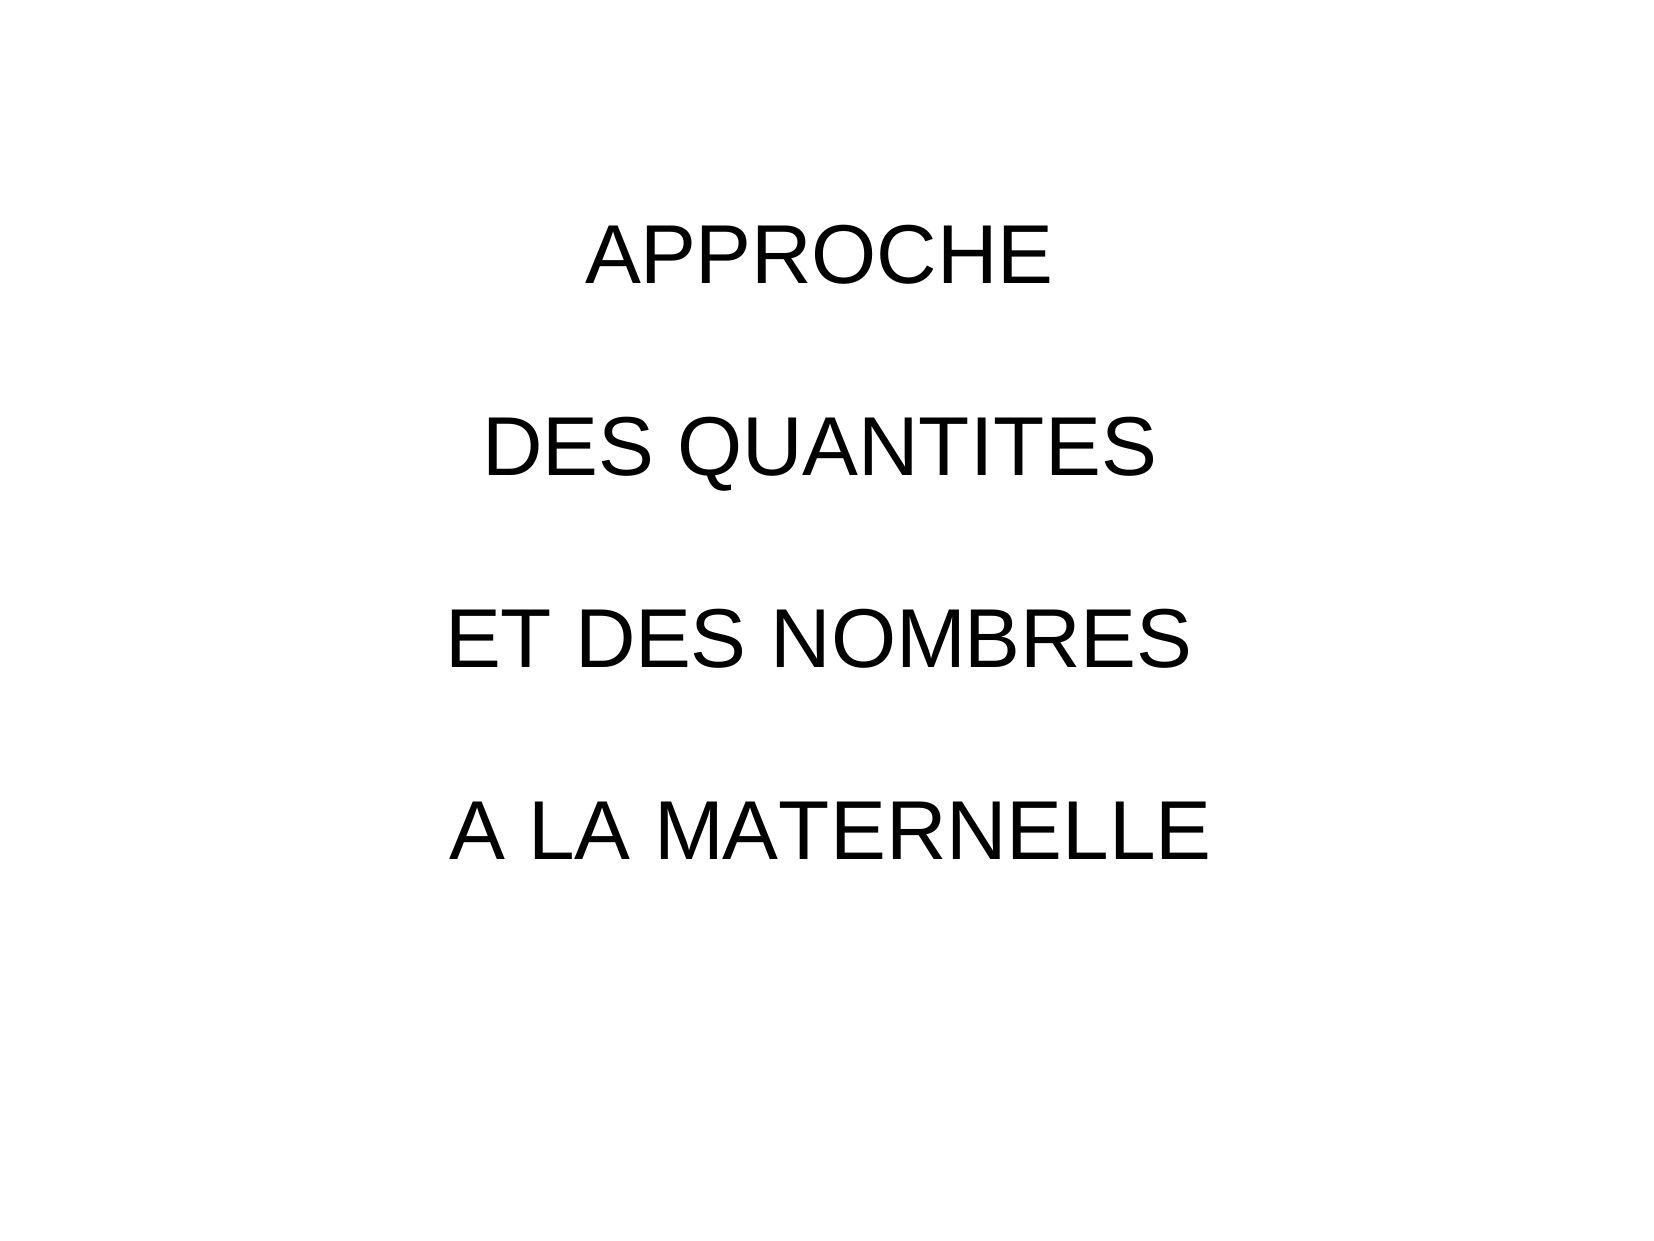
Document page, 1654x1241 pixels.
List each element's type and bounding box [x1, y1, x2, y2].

chart [325, 204, 1335, 922]
